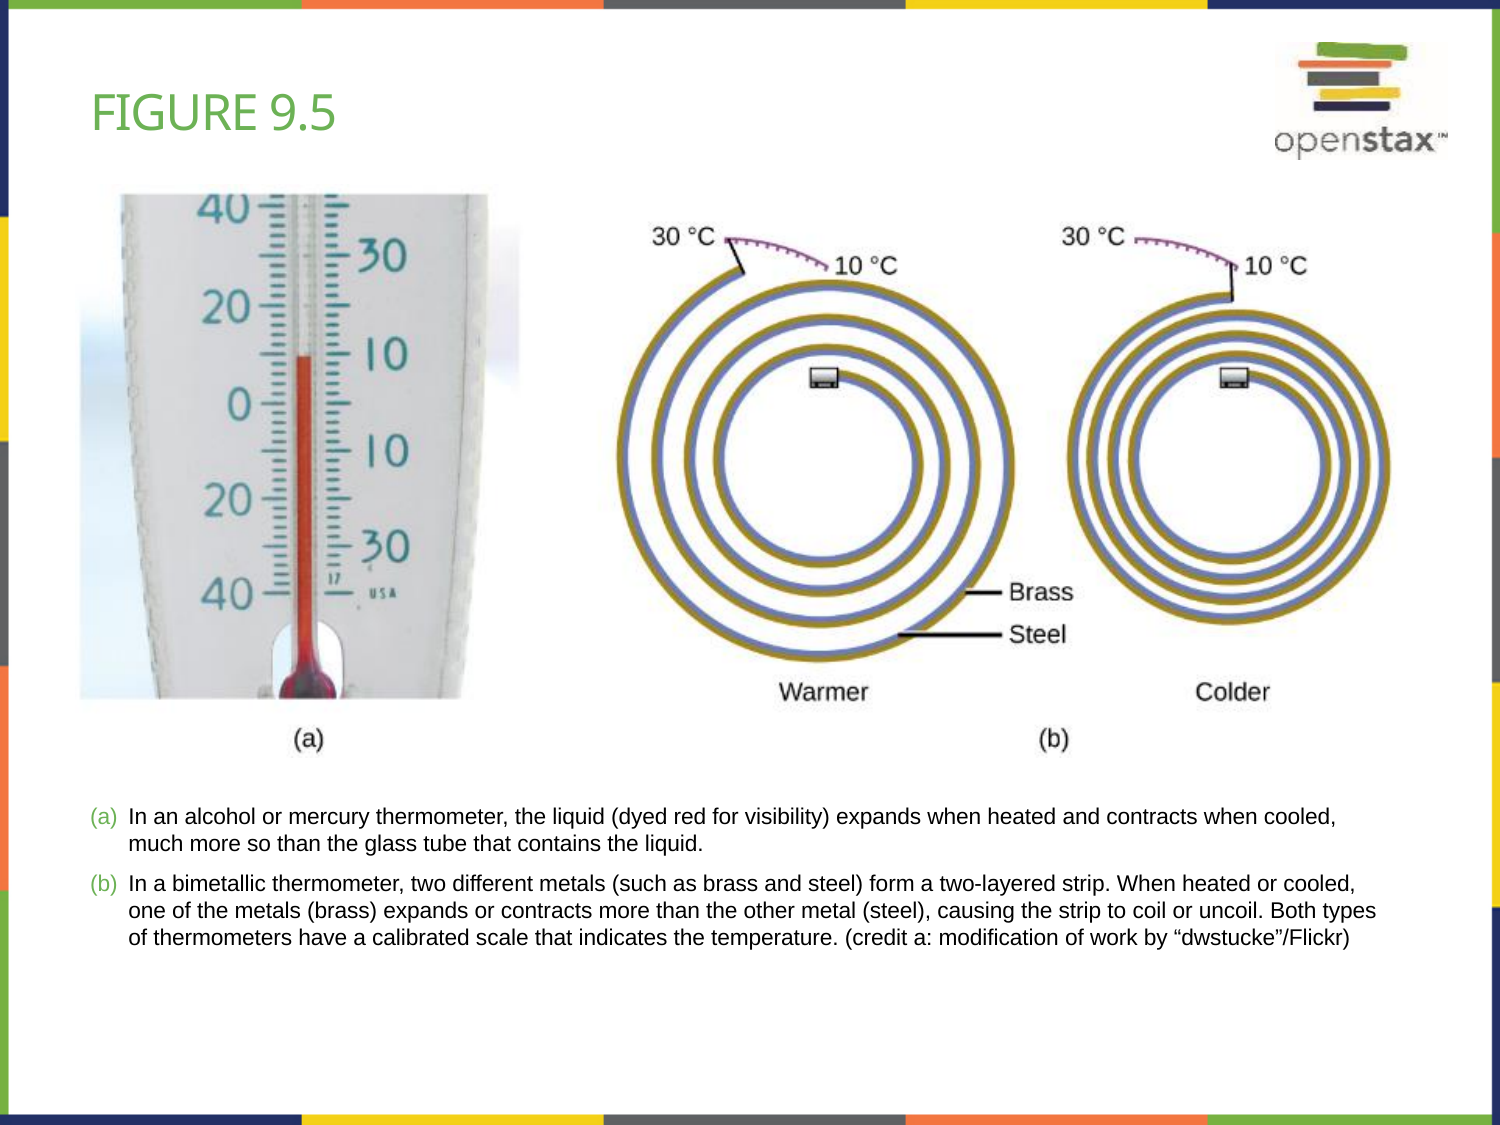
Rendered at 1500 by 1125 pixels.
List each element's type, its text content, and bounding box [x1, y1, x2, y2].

picture [0, 0, 1500, 1125]
title Figure 9.5 [75, 39, 1398, 148]
list In an alcohol or mercury thermometer, the liquid (dyed red for visibility) expands when heated and contracts when cooled, much more so than the glass tube that contains the liquid. In a bimetallic thermometer, two different metals (such as brass and steel) form a two-layered strip. When heated or cooled, one of the metals (brass) expands or contracts more than the other metal (steel), causing the strip to coil or uncoil. Both types of thermometers have a calibrated scale that indicates the temperature. (credit a: modification of work by “dwstucke”/Flickr) [75, 794, 1398, 986]
